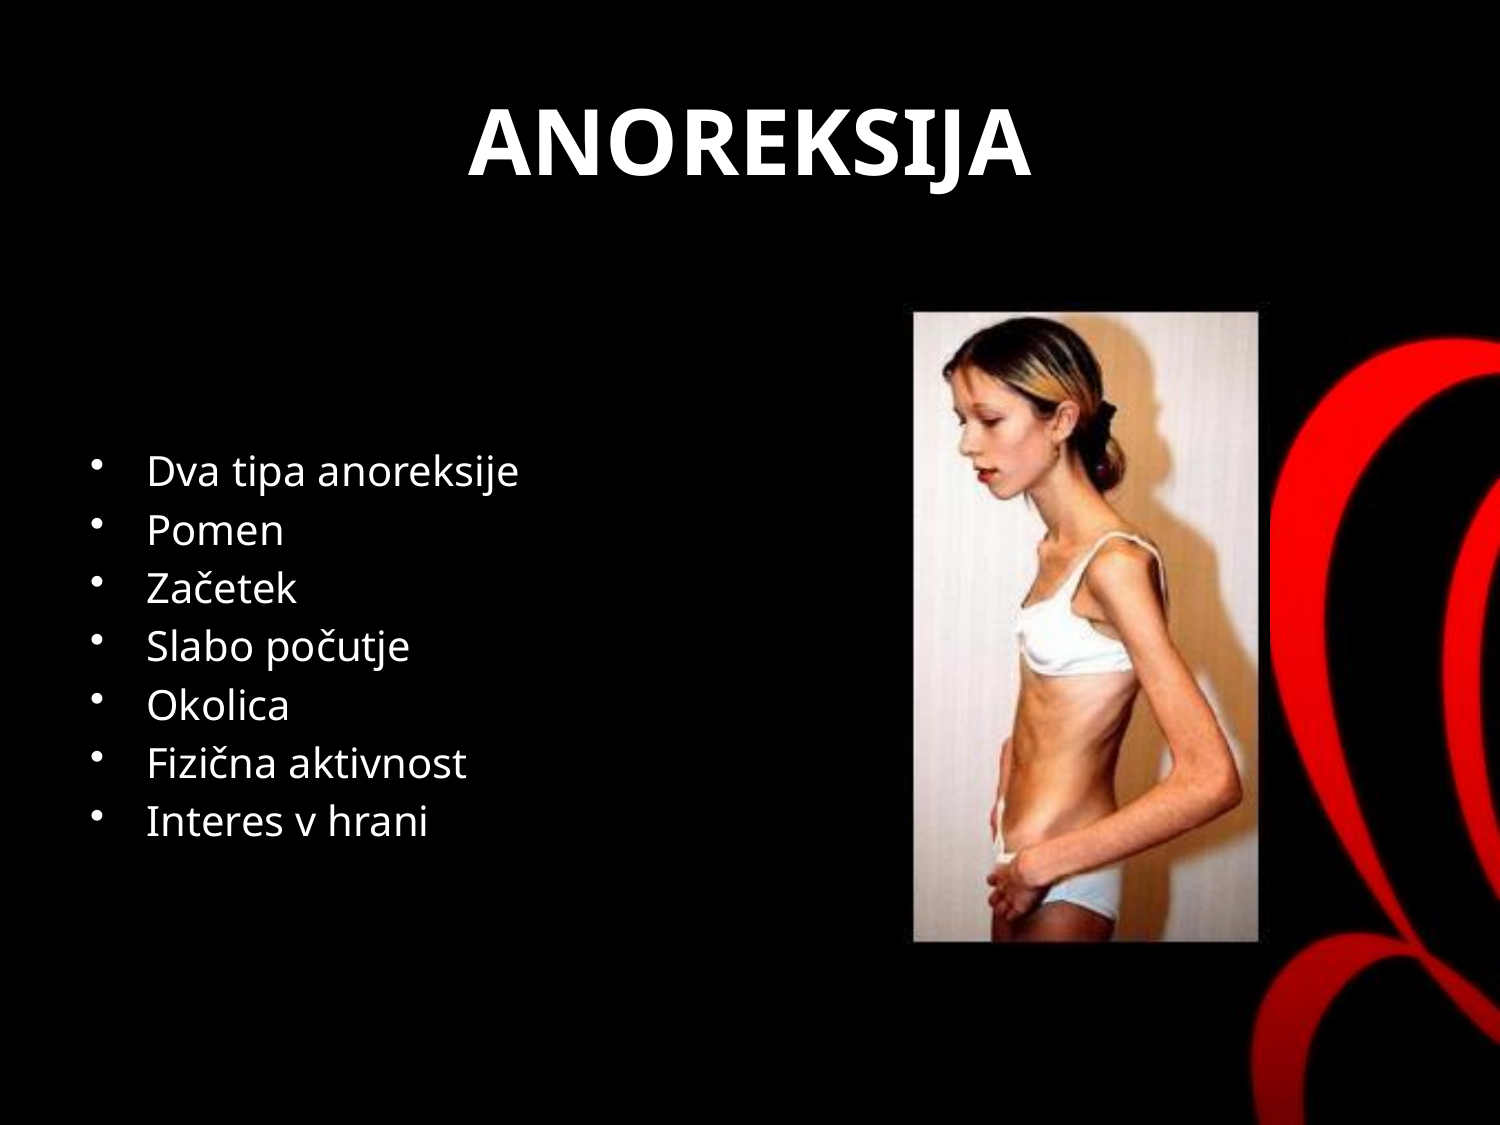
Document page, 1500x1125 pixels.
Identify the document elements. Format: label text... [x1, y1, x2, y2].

title ANOREKSIJA [75, 45, 1425, 233]
picture [0, 0, 1500, 1125]
list Dva tipa anoreksije Pomen Začetek Slabo počutje Okolica Fizična aktivnost Interes v hrani [75, 262, 738, 1005]
